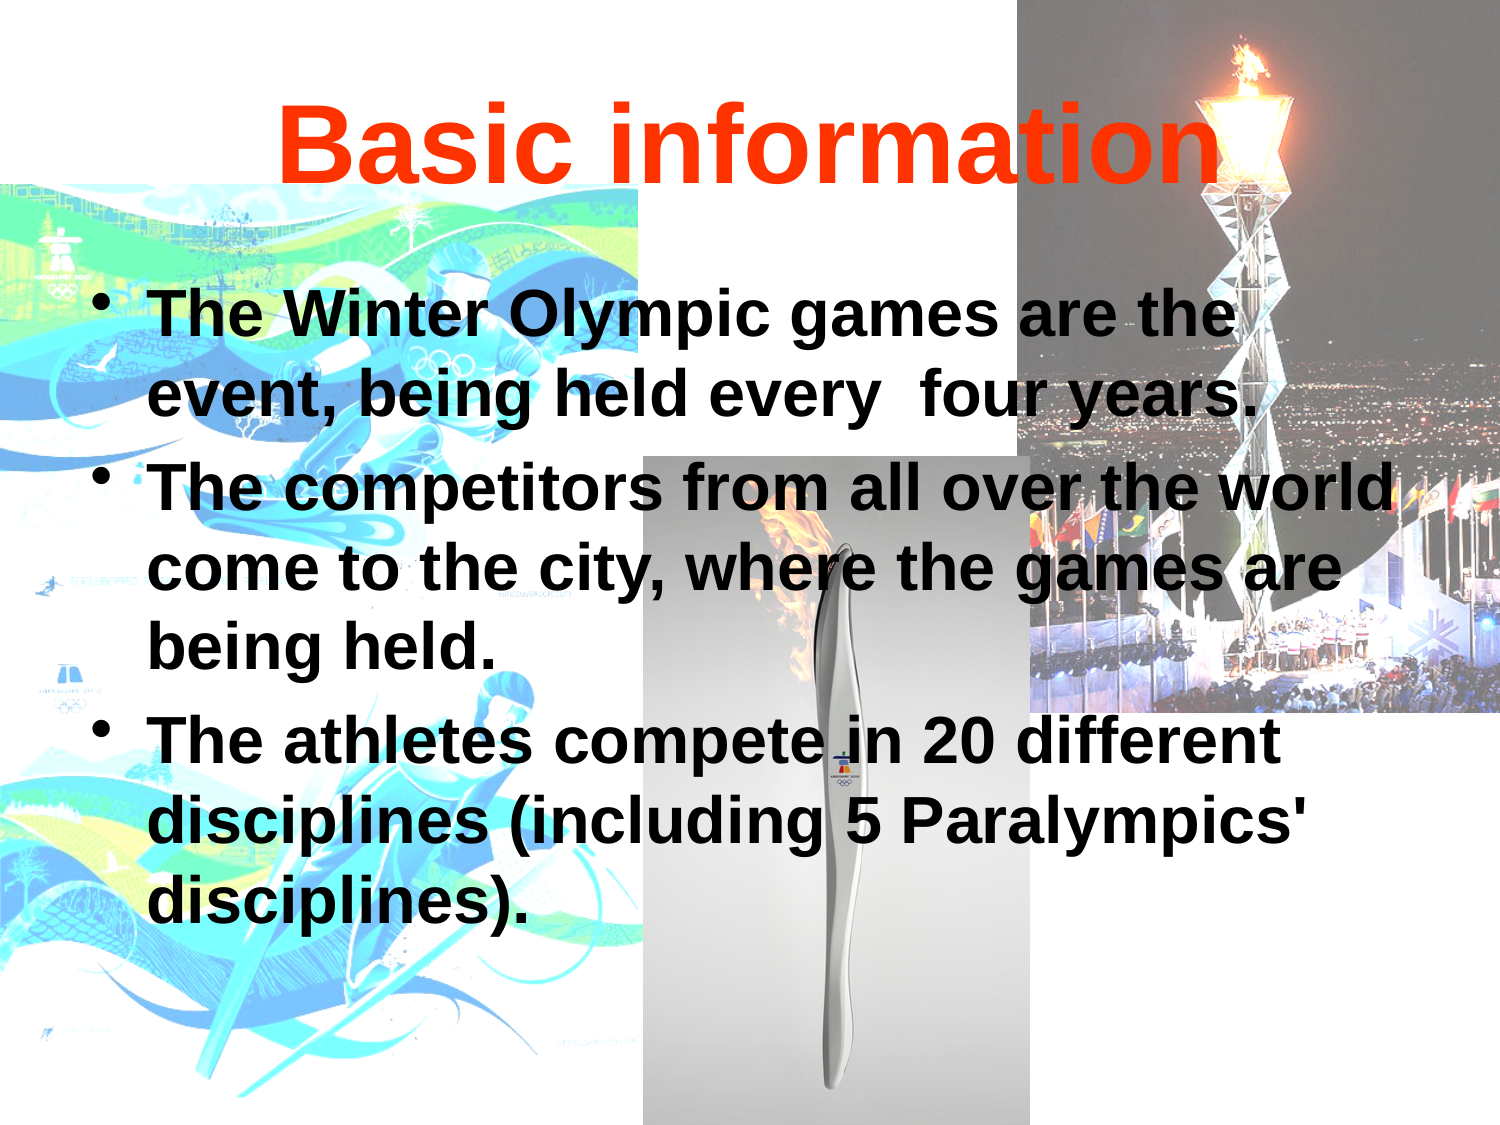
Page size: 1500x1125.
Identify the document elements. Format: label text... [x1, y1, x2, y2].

picture [0, 184, 1030, 1125]
title Basic information [75, 45, 1425, 233]
list The Winter Olympic games are the event, being held every four years. The competitors from all over the world come to the city, where the games are being held. The athletes compete in 20 different disciplines (including 5 Paralympics' disciplines). [75, 262, 1425, 1005]
picture [1017, 0, 1500, 713]
